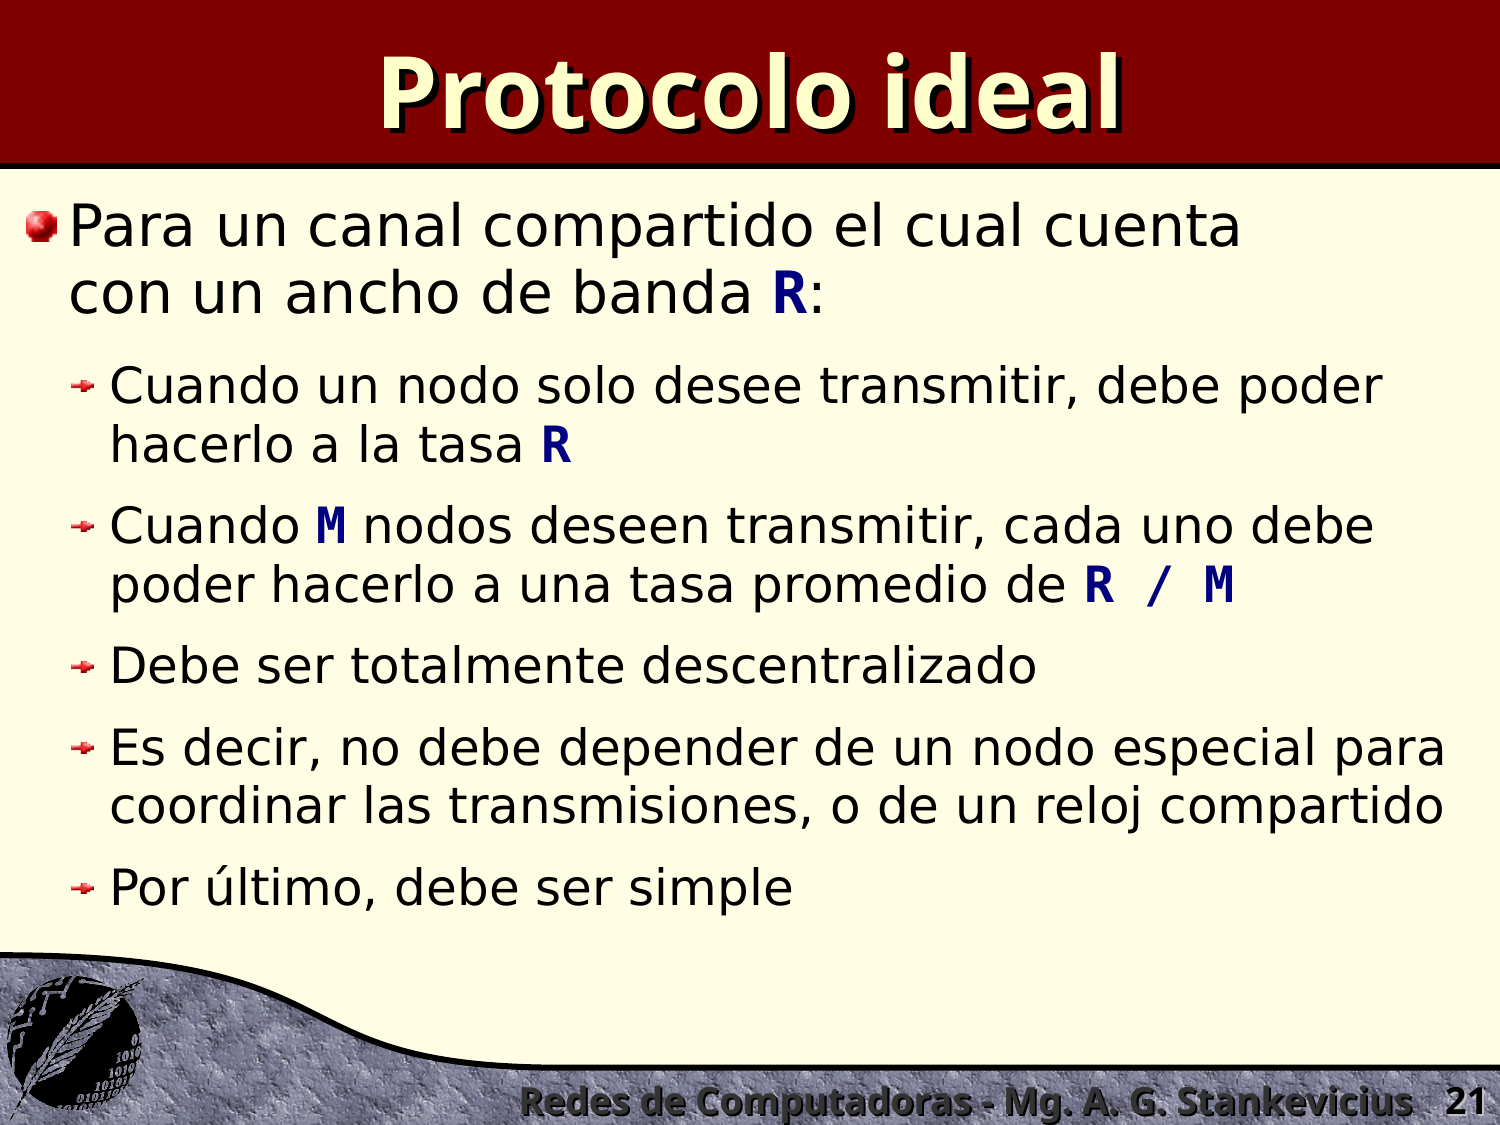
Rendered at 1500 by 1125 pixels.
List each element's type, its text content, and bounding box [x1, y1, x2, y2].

title Protocolo ideal [15, 5, 1485, 160]
picture [1047, 1100, 1054, 1110]
picture [790, 1100, 795, 1110]
picture [0, 959, 1500, 1125]
list Para un canal compartido el cual cuenta con un ancho de banda R: Cuando un nodo solo desee transmitir, debe poder hacerlo a la tasa R Cuando M nodos deseen transmitir, cada uno debe poder hacerlo a una tasa promedio de R / M Debe ser totalmente descentralizado Es decir, no debe depender de un nodo especial para coordinar las transmisiones, o de un reloj compartido Por último, debe ser simple [11, 192, 1486, 921]
